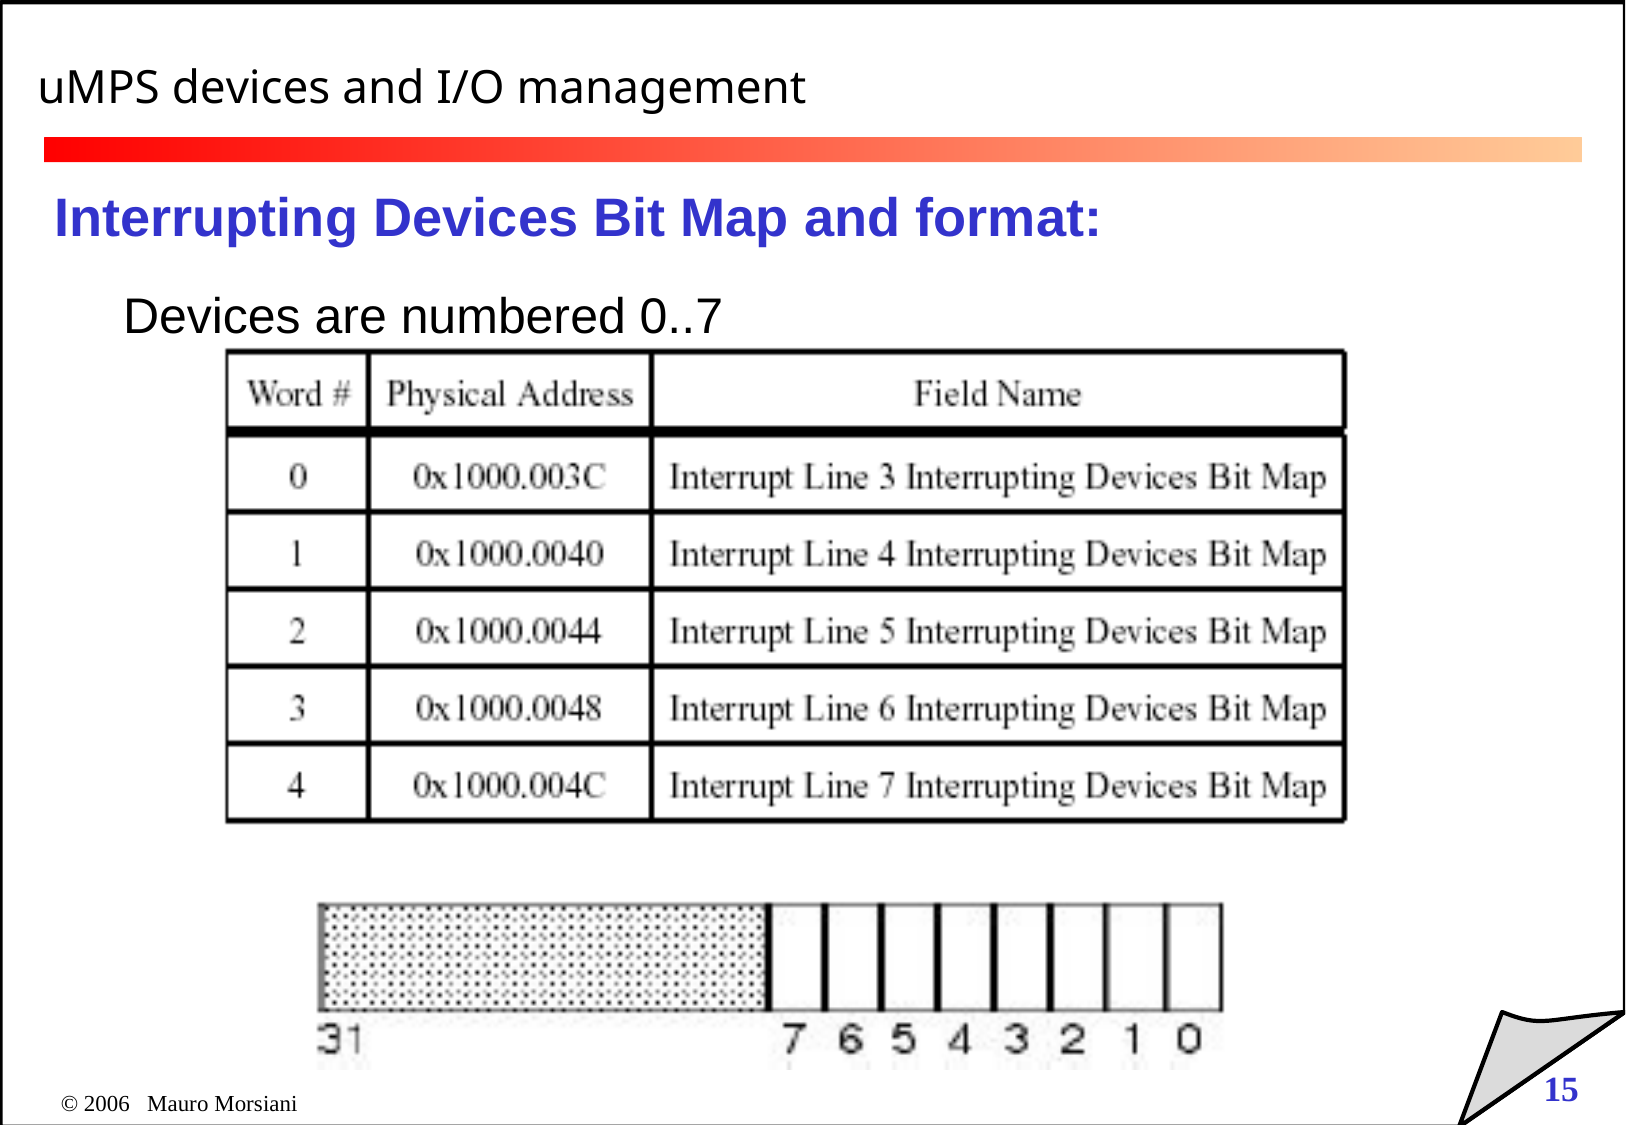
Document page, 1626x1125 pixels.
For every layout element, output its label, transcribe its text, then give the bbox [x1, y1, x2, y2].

picture [221, 344, 1356, 833]
list Interrupting Devices Bit Map and format: Devices are numbered 0..7 [54, 187, 1498, 739]
picture [304, 893, 1262, 1070]
title uMPS devices and I/O management [37, 44, 1587, 130]
